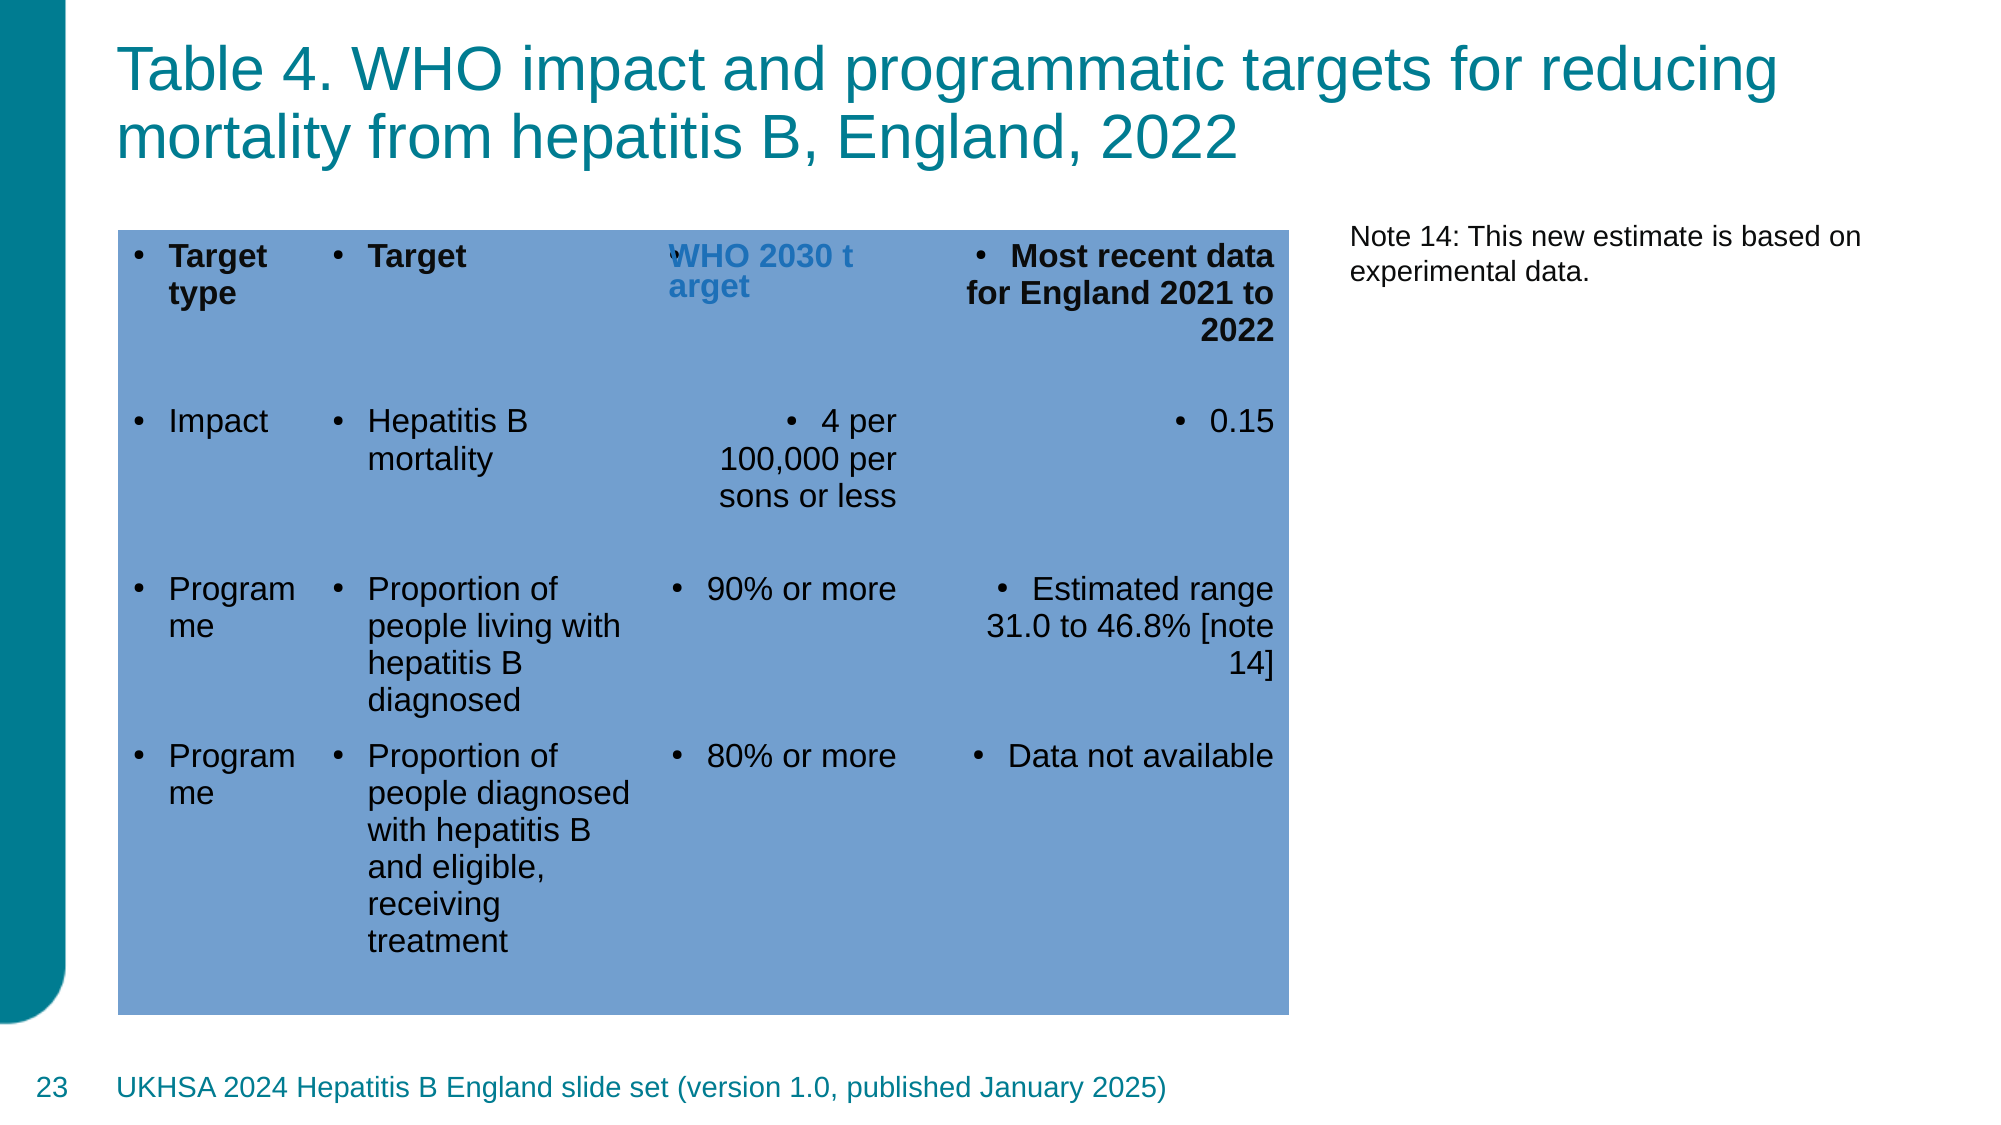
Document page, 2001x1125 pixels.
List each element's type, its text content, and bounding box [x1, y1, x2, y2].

title Table 4. WHO impact and programmatic targets for reducing mortality from hepatitis B, England, 2022 [101, 29, 1926, 189]
table_header Target [317, 230, 654, 396]
table_cell 80% or more [654, 730, 912, 1015]
table_cell 90% or more [654, 563, 912, 730]
table_cell 0.15 [912, 396, 1289, 563]
text_box [3, 1056, 102, 1117]
table_cell Data not available [912, 730, 1289, 1015]
table_header Most recent data for England 2021 to 2022 [912, 230, 1289, 396]
table_cell Proportion of people living with hepatitis B diagnosed [317, 563, 654, 730]
table_cell Hepatitis B mortality [317, 396, 654, 563]
table_cell Estimated range 31.0 to 46.8% [note 14] [912, 563, 1289, 730]
text_box Note 14: This new estimate is based on experimental data. [1334, 210, 1895, 296]
table_cell Impact [118, 396, 317, 563]
table_header WHO 2030 target [654, 230, 912, 396]
table_cell Programme [118, 563, 317, 730]
table_cell 4 per 100,000 persons or less [654, 396, 912, 563]
table_cell Programme [118, 730, 317, 1015]
table_cell Proportion of people diagnosed with hepatitis B and eligible, receiving treatment [317, 730, 654, 1015]
text_box UKHSA 2024 Hepatitis B England slide set (version 1.0, published January 2025) [101, 1056, 1743, 1116]
table_header Target type [118, 230, 317, 396]
